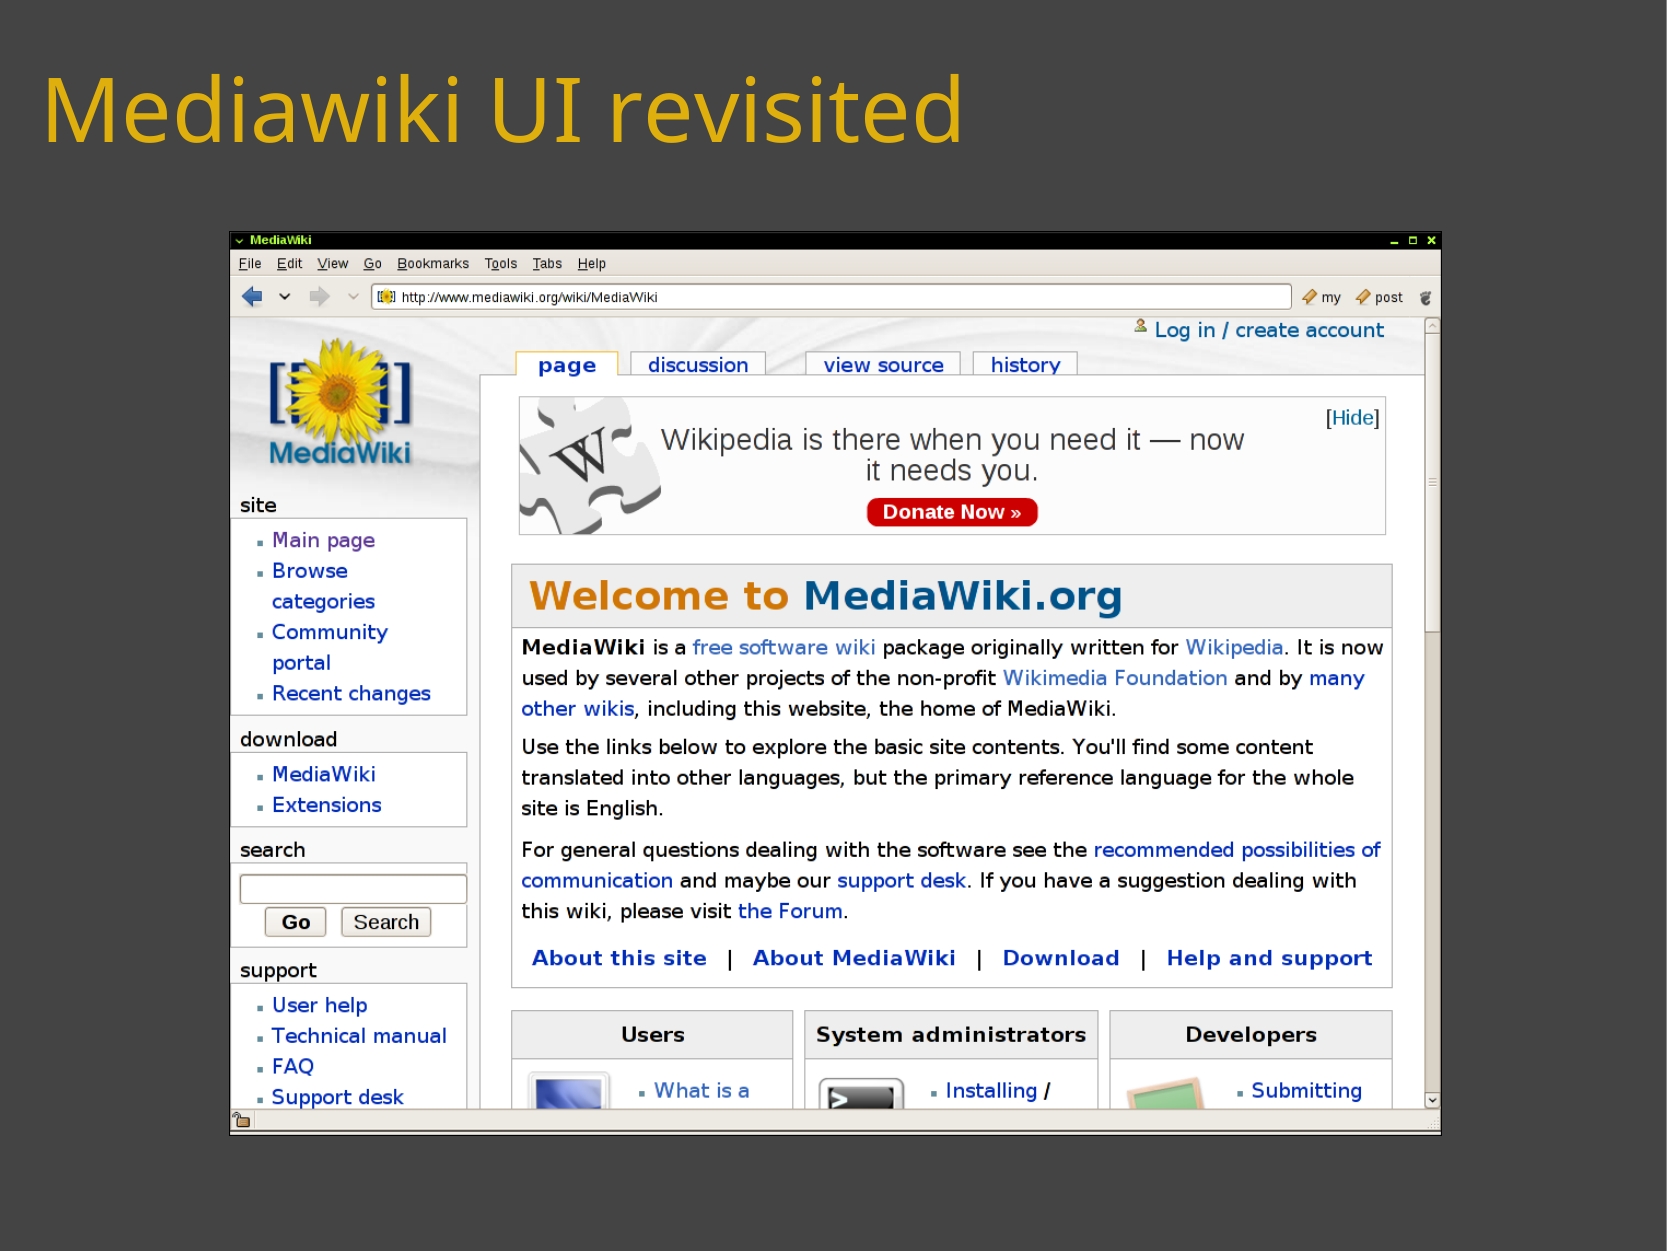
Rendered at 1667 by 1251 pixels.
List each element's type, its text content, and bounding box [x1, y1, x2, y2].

title Mediawiki UI revisited [40, 50, 1627, 201]
picture [0, 0, 1667, 1251]
